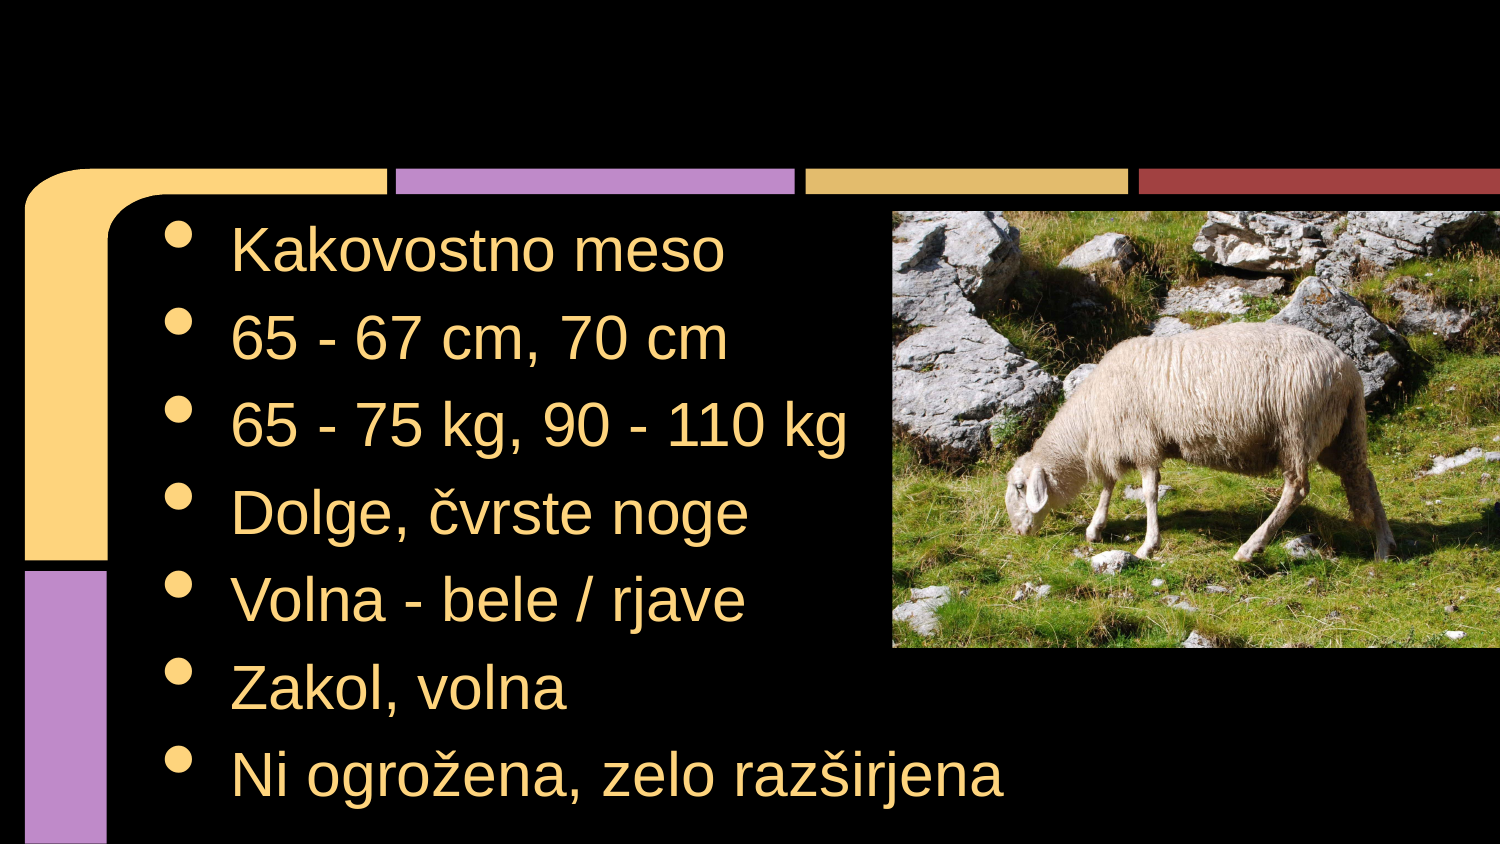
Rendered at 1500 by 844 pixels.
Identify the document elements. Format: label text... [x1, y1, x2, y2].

text_box [892, 211, 1500, 648]
list Kakovostno meso 65 - 67 cm, 70 cm 65 - 75 kg, 90 - 110 kg Dolge, čvrste noge Volna - bele / rjave Zakol, volna Ni ogrožena, zelo razširjena [140, 194, 1425, 809]
